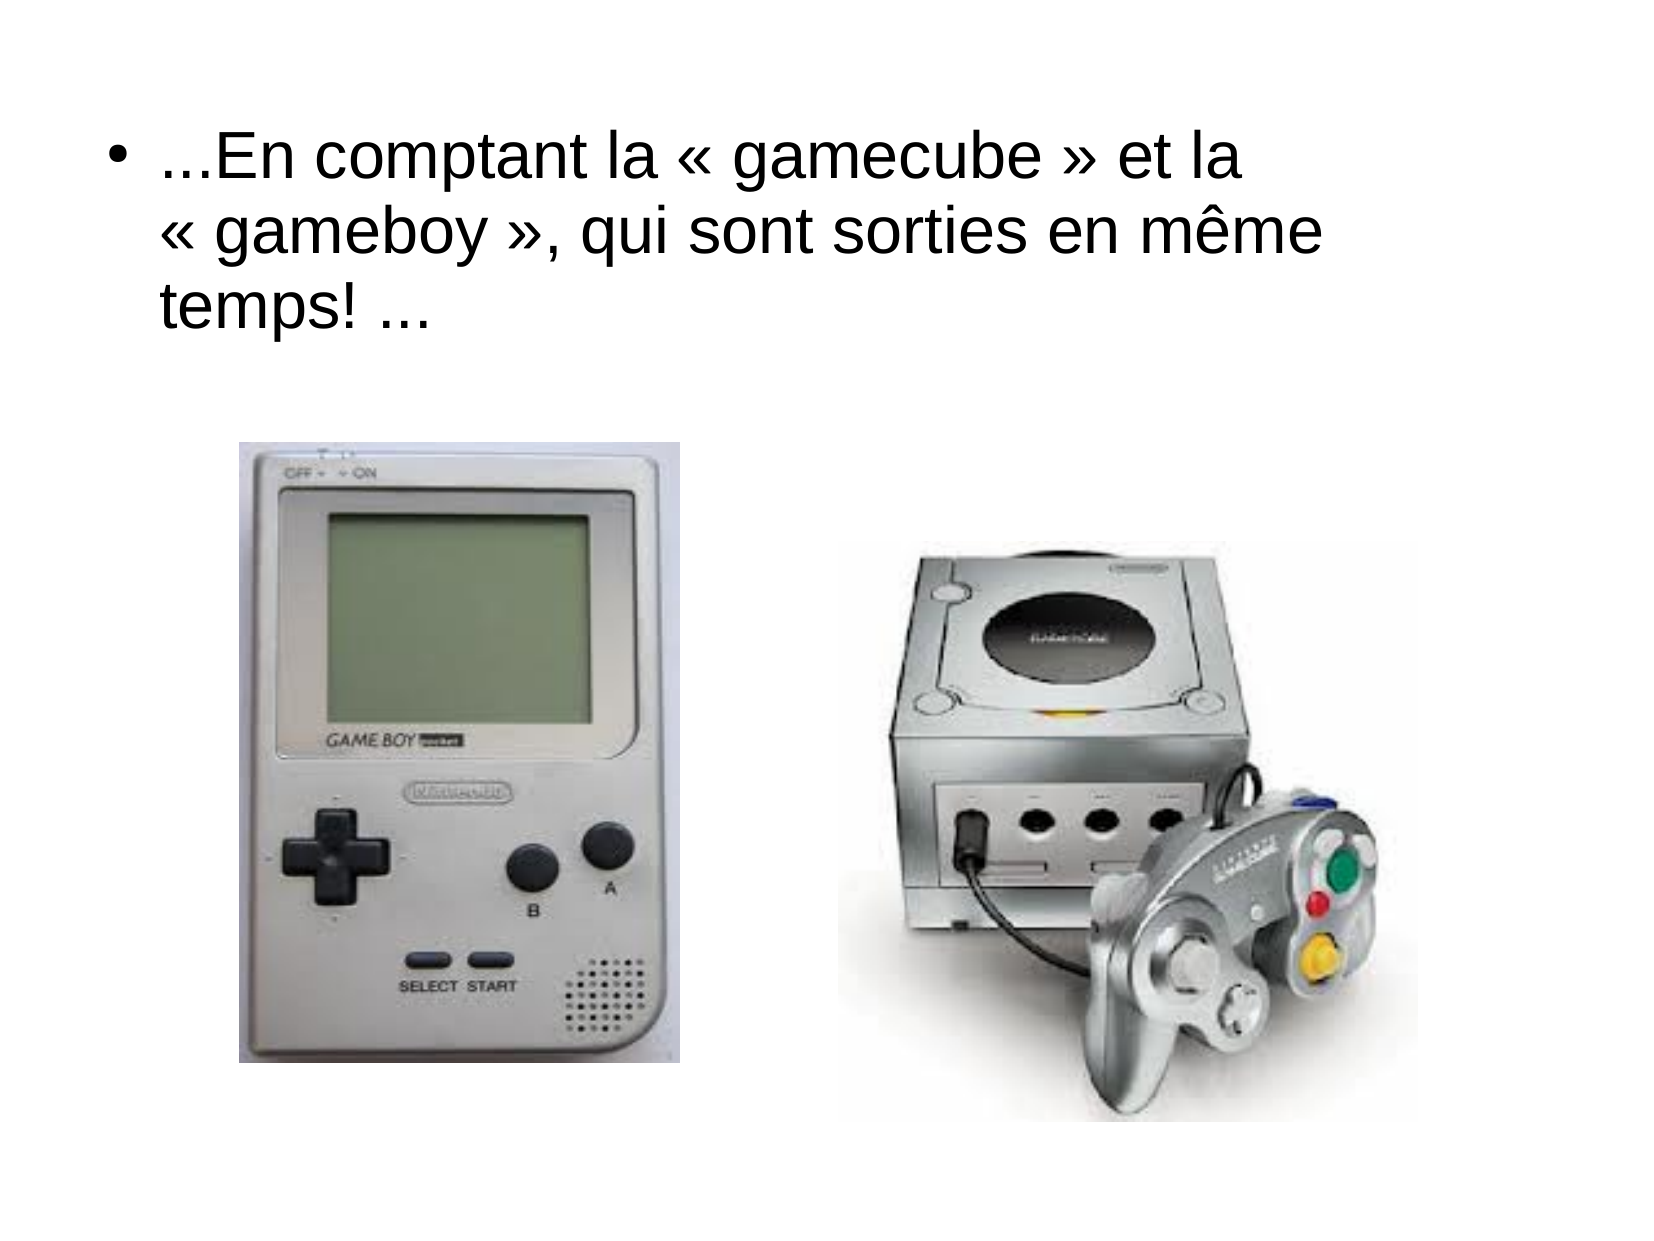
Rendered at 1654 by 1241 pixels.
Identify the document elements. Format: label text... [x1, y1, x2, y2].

picture [838, 541, 1418, 1123]
picture [239, 442, 680, 1063]
list ...En comptant la « gamecube » et la « gameboy », qui sont sorties en même temps! ... [88, 118, 1536, 443]
